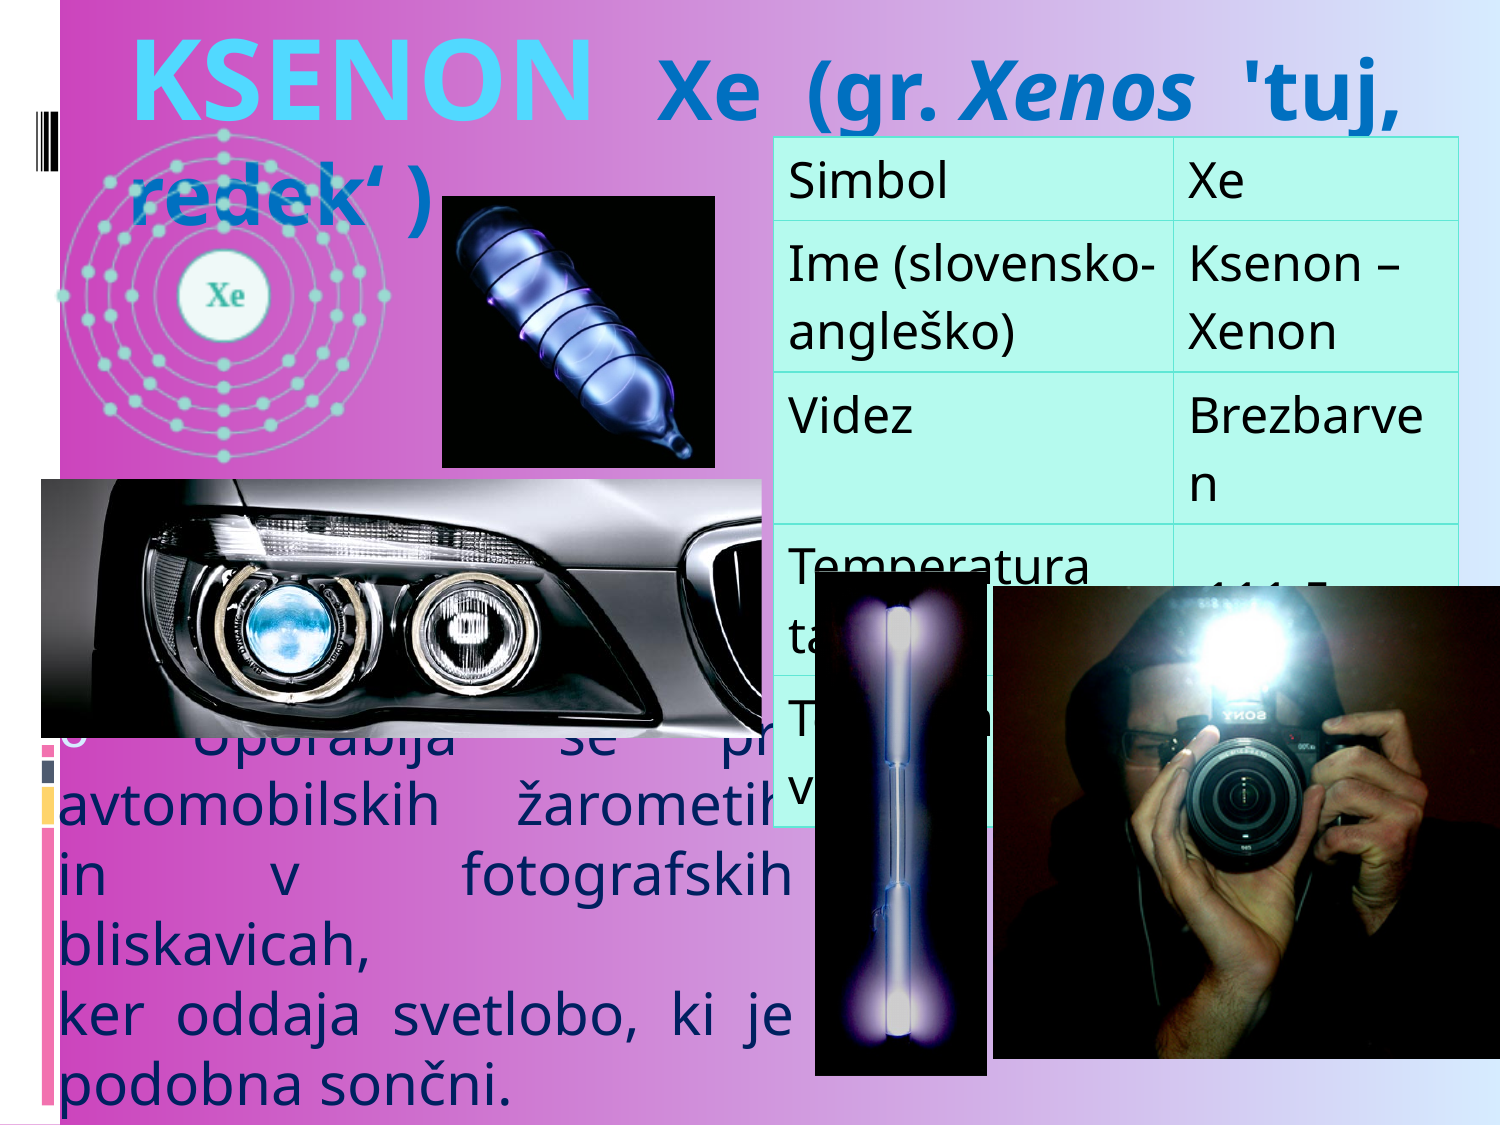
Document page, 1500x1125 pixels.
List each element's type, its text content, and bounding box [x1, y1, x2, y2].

subtitle Je zelo težak žlahtni plin Lahko tvori fluoride in okside. Uporablja se pri avtomobilskih žarometih in v fotografskih bliskavicah, ker oddaja svetlobo, ki je podobna sončni. [41, 739, 810, 1125]
table_cell Temperatura tališča [774, 525, 1173, 675]
table_cell Temperatura vrelišča [987, 676, 993, 826]
table_cell Ksenon – Xenon [1174, 221, 1458, 371]
table_cell Ime (slovensko-angleško) [774, 221, 1173, 371]
title KSENON Xe (gr. Xenos 'tuj, redek‘ ) [112, 0, 1500, 154]
picture [41, 113, 762, 738]
table_cell Brezbarven [1174, 373, 1458, 523]
table_header Simbol [774, 138, 1173, 220]
table_header Xe [1174, 138, 1458, 220]
picture [442, 196, 715, 468]
table_cell -111.5 [1174, 525, 1458, 586]
table_cell Videz [774, 373, 1173, 523]
picture [815, 571, 987, 1077]
table_cell Temperatura vrelišča [774, 676, 815, 826]
picture [993, 586, 1500, 1059]
